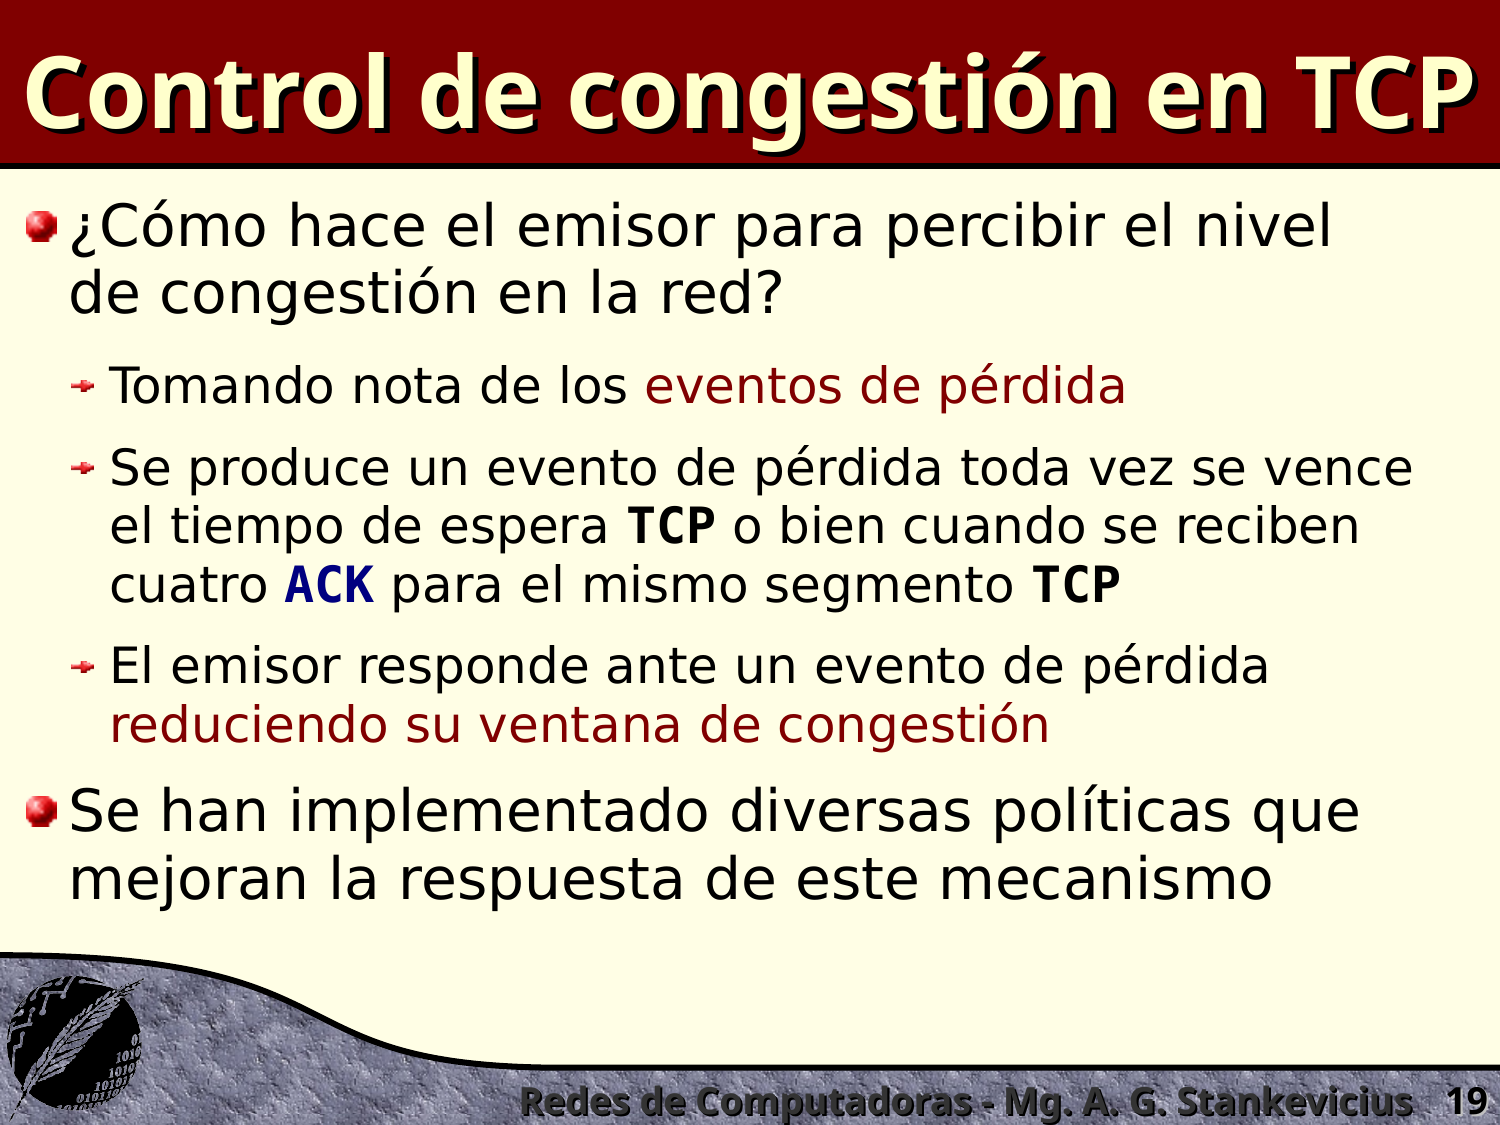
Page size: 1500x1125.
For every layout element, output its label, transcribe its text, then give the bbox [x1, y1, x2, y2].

list ¿Cómo hace el emisor para percibir el nivel de congestión en la red? Tomando nota de los eventos de pérdida Se produce un evento de pérdida toda vez se vence el tiempo de espera TCP o bien cuando se reciben cuatro ACK para el mismo segmento TCP El emisor responde ante un evento de pérdida reduciendo su ventana de congestión Se han implementado diversas políticas que mejoran la respuesta de este mecanismo [11, 192, 1486, 921]
picture [1047, 1100, 1054, 1110]
picture [0, 959, 1500, 1125]
title Control de congestión en TCP [15, 5, 1485, 160]
picture [790, 1100, 795, 1110]
